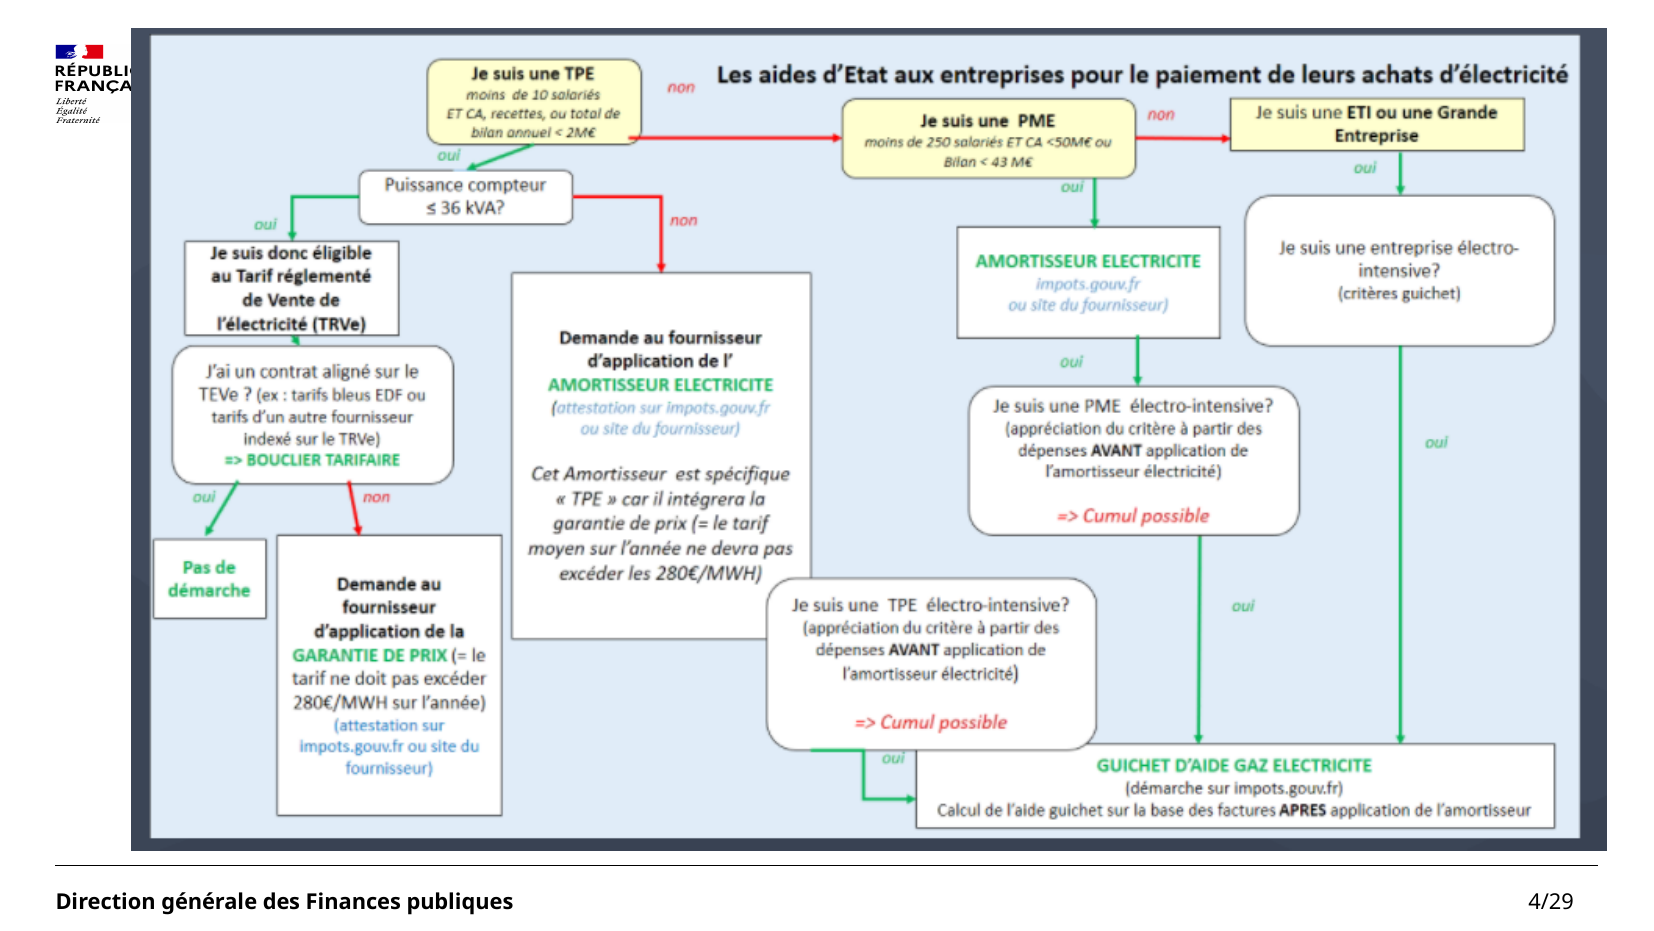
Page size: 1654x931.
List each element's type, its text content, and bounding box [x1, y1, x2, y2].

picture [55, 28, 1607, 851]
list Textes de référence [38, 47, 131, 189]
